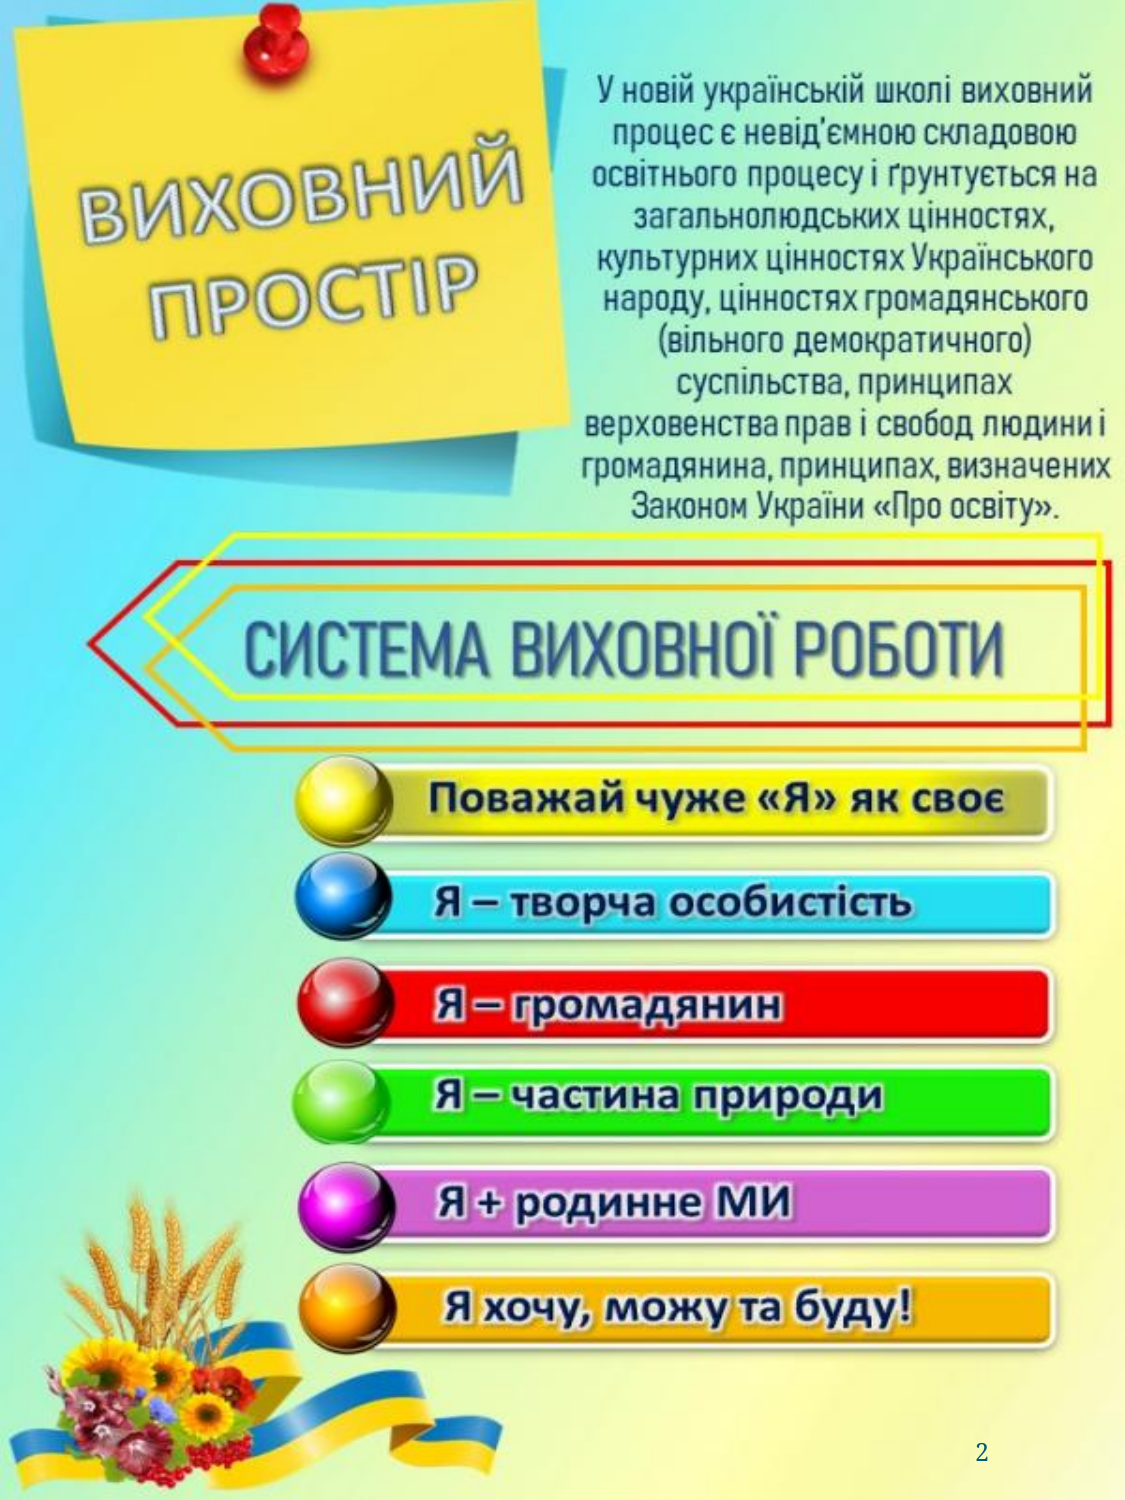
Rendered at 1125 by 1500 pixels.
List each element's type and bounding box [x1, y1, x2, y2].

text_box [975, 1390, 1069, 1471]
picture [0, 0, 1125, 1500]
